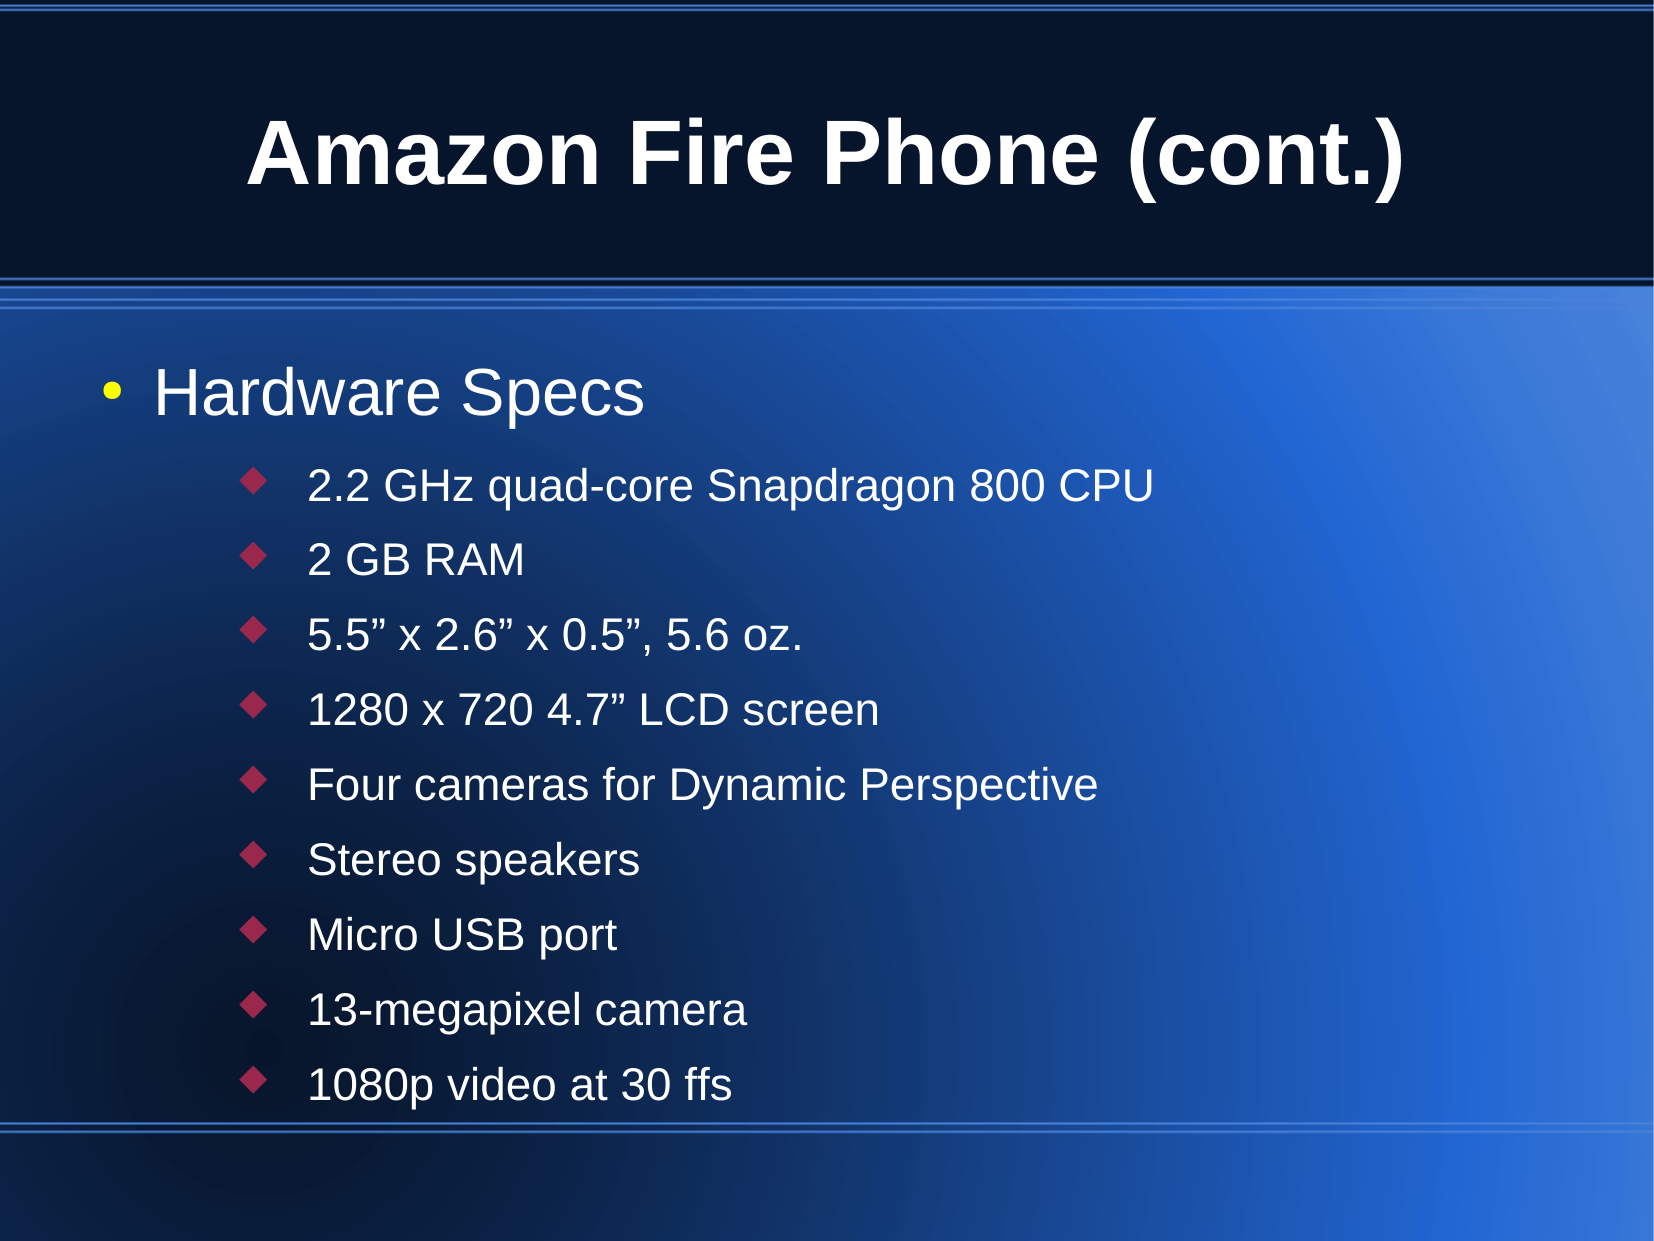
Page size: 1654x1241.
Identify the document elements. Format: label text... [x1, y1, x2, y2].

title Amazon Fire Phone (cont.) [82, 49, 1571, 257]
list Hardware Specs 2.2 GHz quad-core Snapdragon 800 CPU 2 GB RAM 5.5” x 2.6” x 0.5”, 5.6 oz. 1280 x 720 4.7” LCD screen Four cameras for Dynamic Perspective Stereo speakers Micro USB port 13-megapixel camera 1080p video at 30 ffs [82, 355, 1571, 1108]
picture [0, 0, 1654, 1241]
